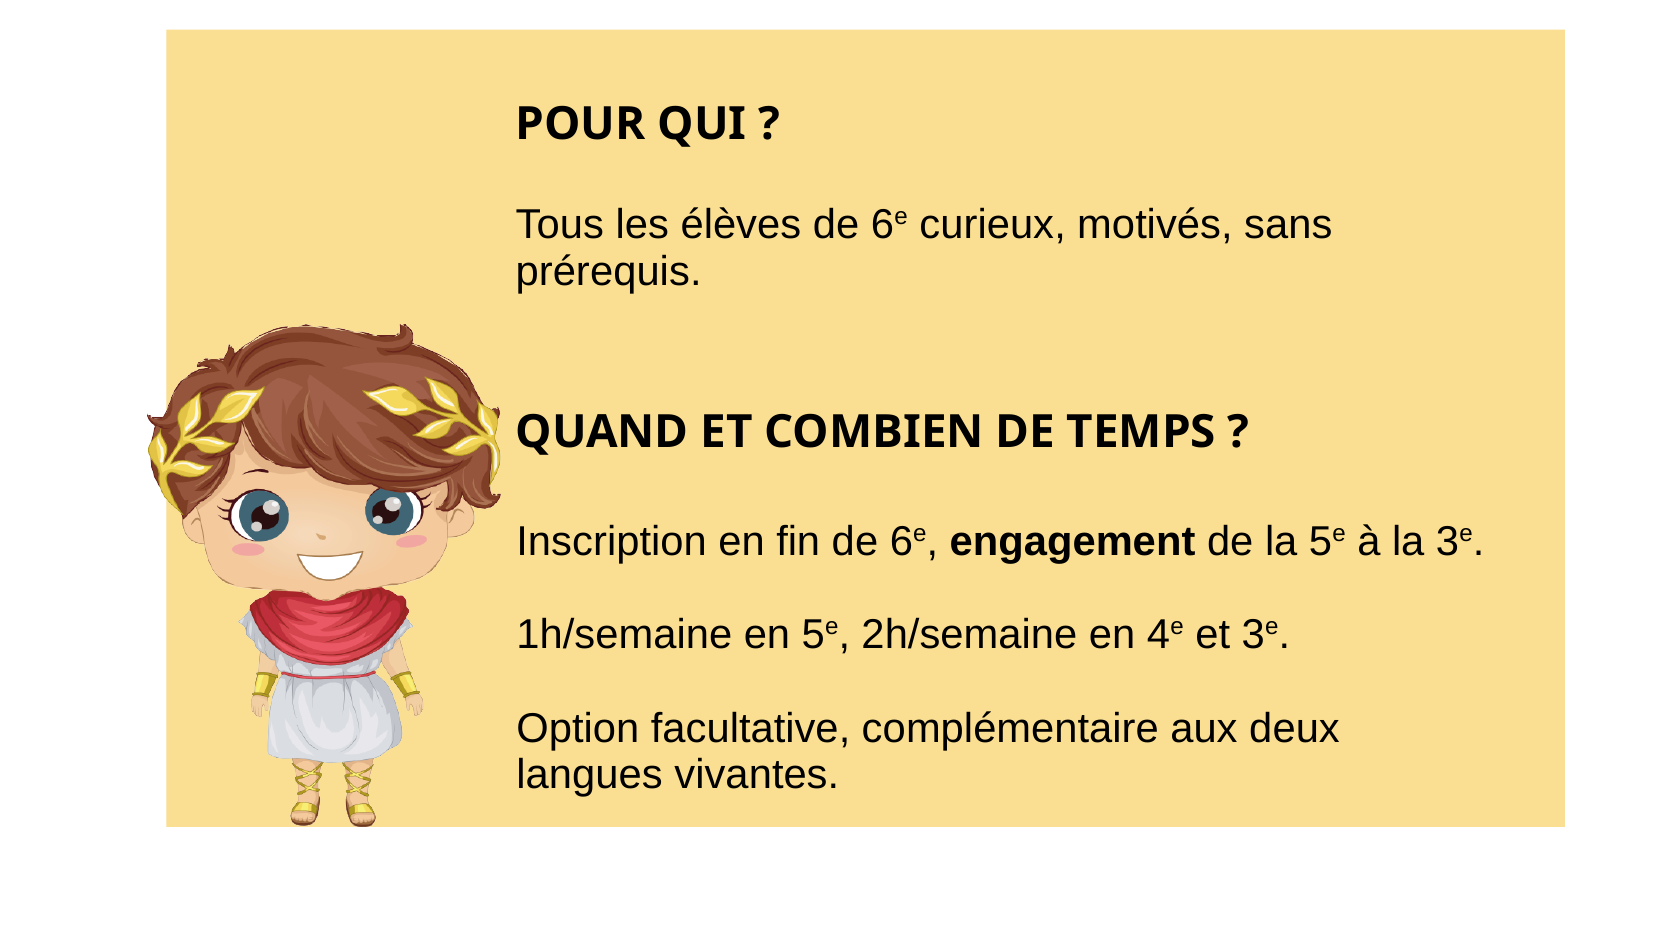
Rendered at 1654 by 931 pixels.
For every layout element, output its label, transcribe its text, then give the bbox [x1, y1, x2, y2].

picture [147, 324, 501, 827]
text_box [166, 29, 1565, 827]
text_box POUR QUI ? Tous les élèves de 6e curieux, motivés, sans prérequis. QUAND ET COMBIEN DE TEMPS ? Inscription en fin de 6e, engagement de la 5e à la 3e. 1h/semaine en 5e, 2h/semaine en 4e et 3e. Option facultative, complémentaire aux deux langues vivantes. [500, 83, 1506, 785]
